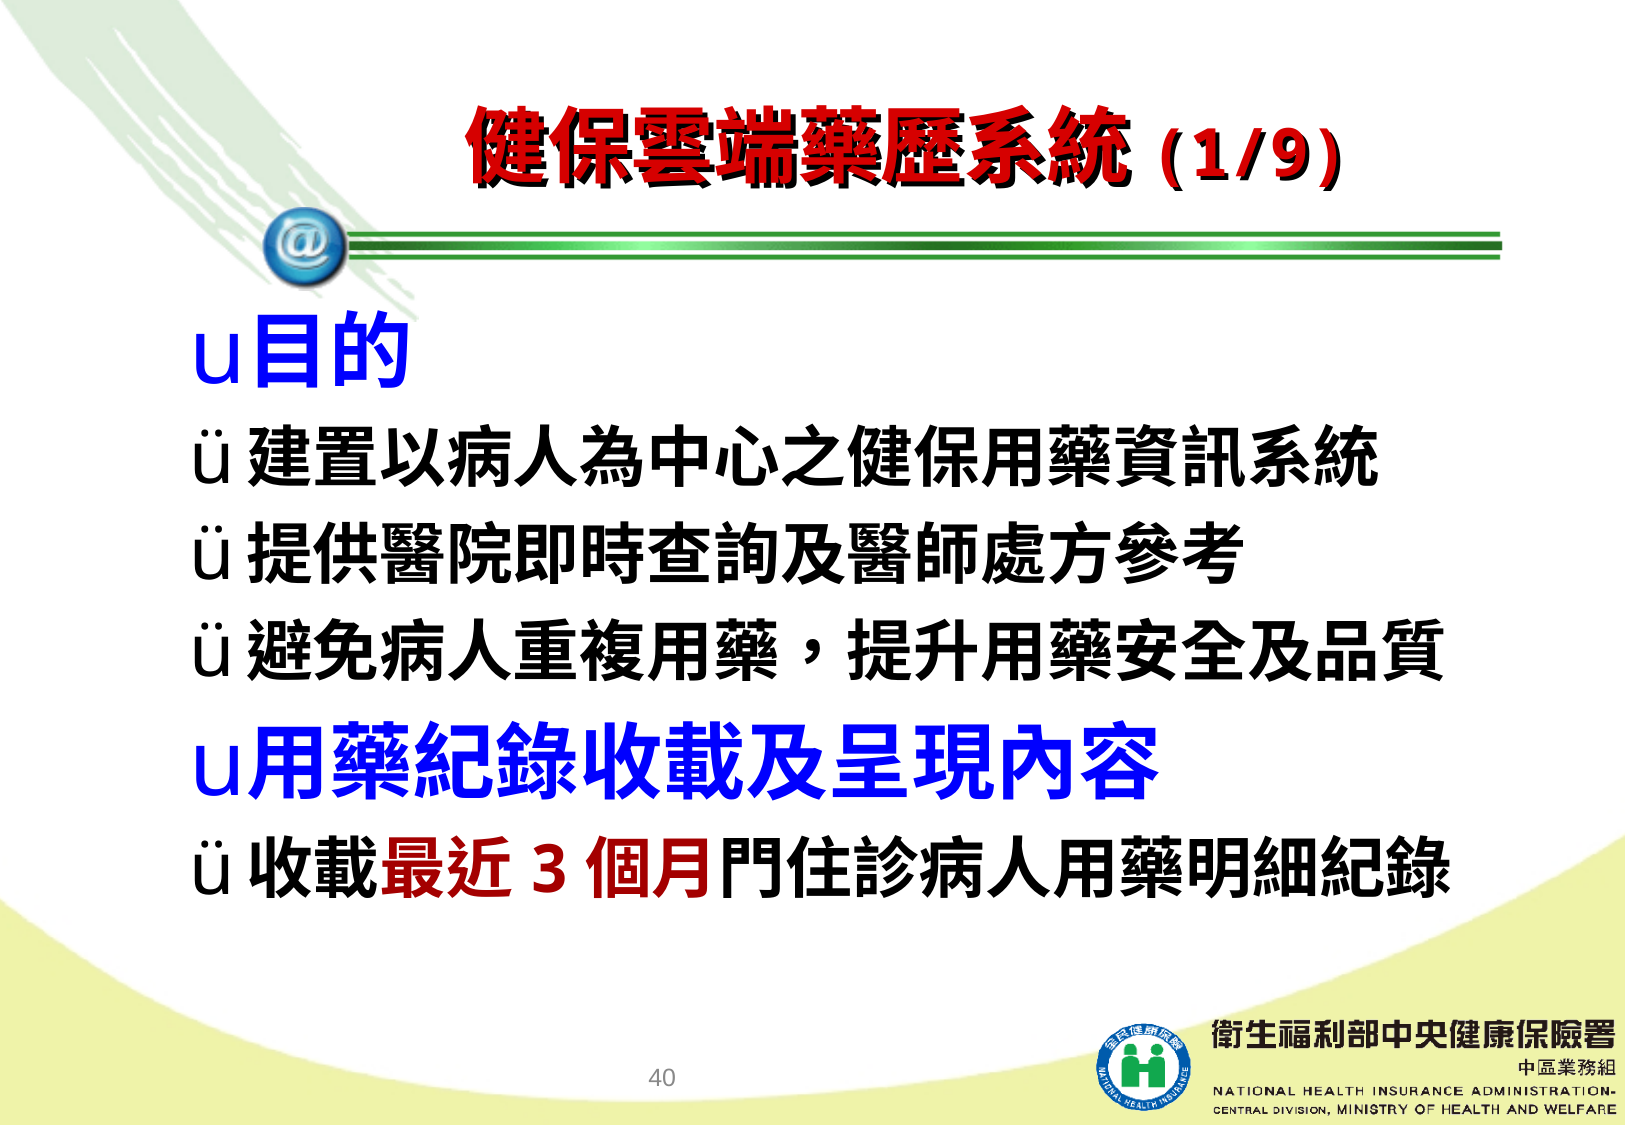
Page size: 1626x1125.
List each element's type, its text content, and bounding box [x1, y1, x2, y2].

title 健保雲端藥歷系統(1/9) [304, 78, 1510, 209]
list 目的 建置以病人為中心之健保用藥資訊系統 提供醫院即時查詢及醫師處方參考 避免病人重複用藥，提升用藥安全及品質 用藥紀錄收載及呈現內容 收載最近3個月門住診病人用藥明細紀錄 [174, 290, 1508, 1024]
text_box [633, 1046, 1013, 1107]
